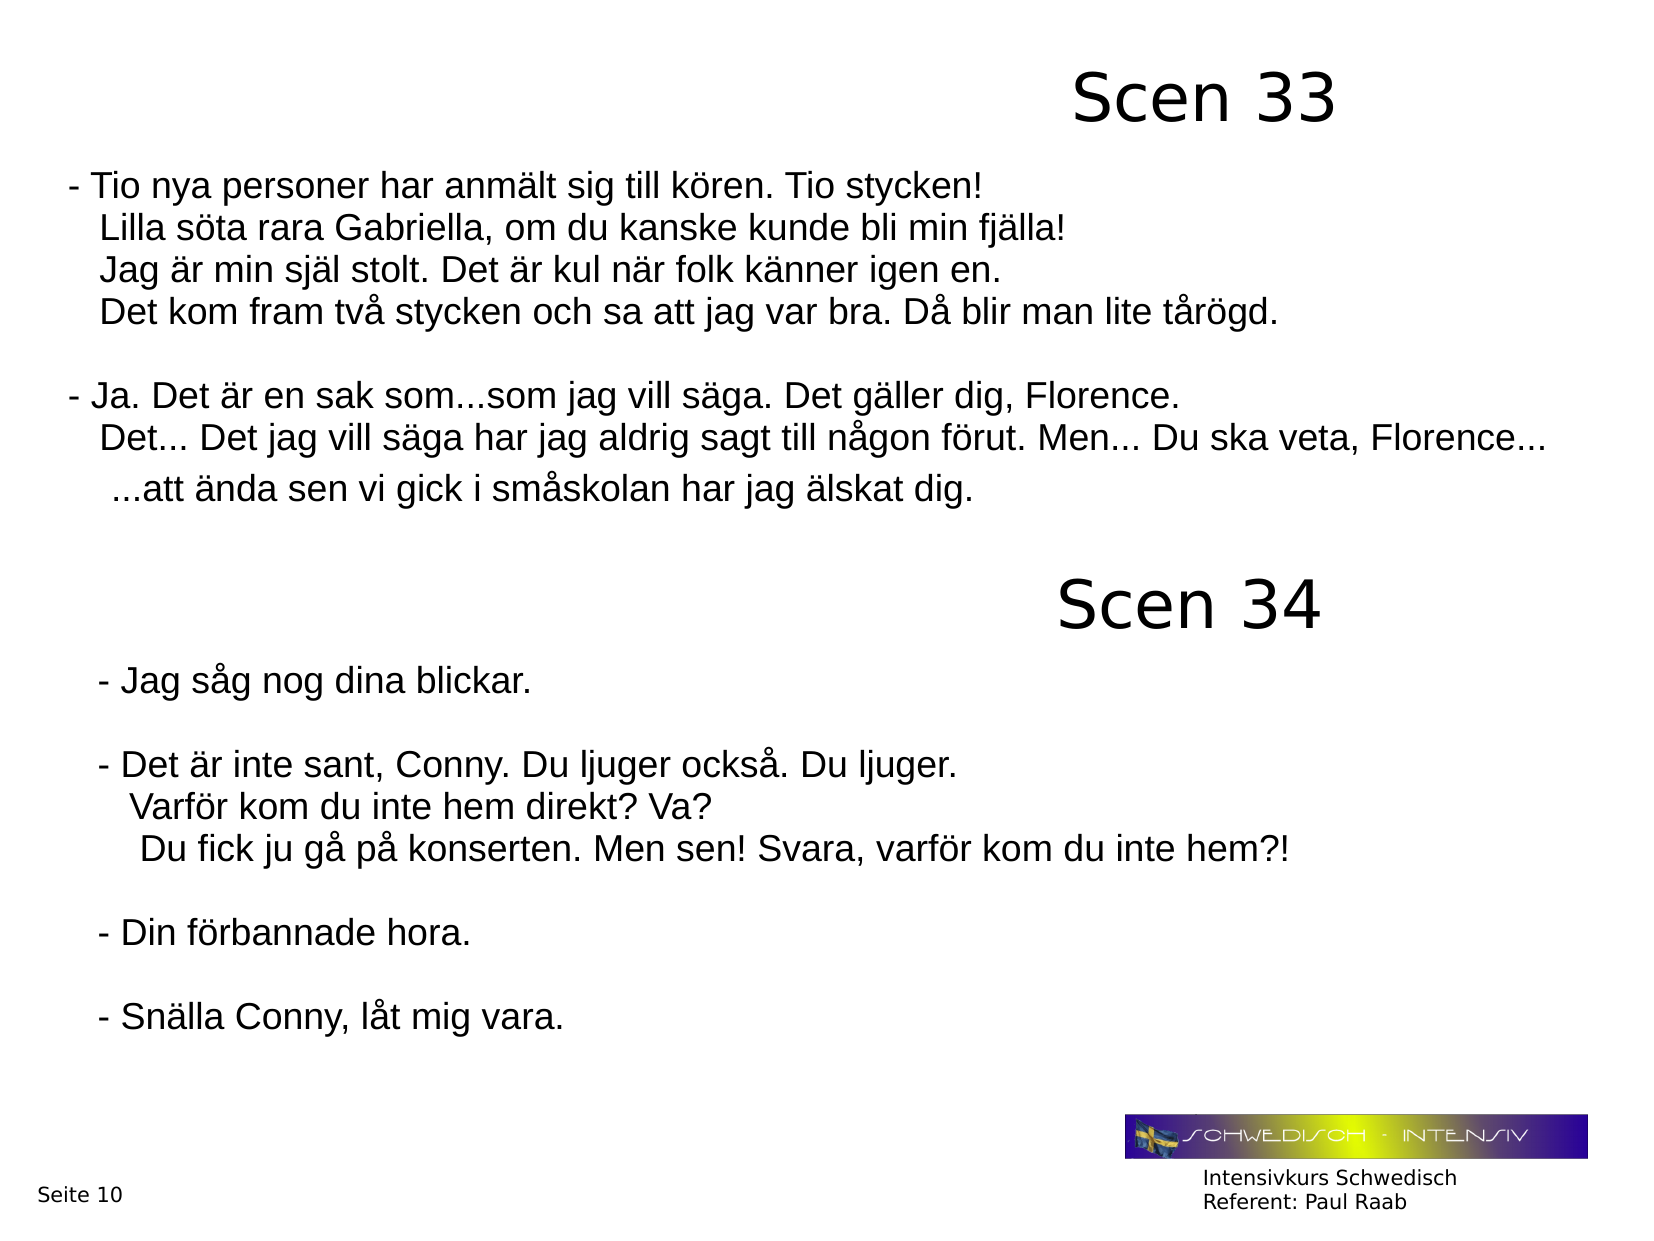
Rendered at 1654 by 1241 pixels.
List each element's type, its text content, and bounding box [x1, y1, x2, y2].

picture [1125, 1114, 1588, 1159]
text_box Scen 34 [1019, 559, 1355, 652]
text_box Scen 33 [1035, 52, 1370, 145]
text_box ...att ända sen vi gick i småskolan har jag älskat dig. [96, 460, 1311, 560]
text_box - Jag såg nog dina blickar. - Det är inte sant, Conny. Du ljuger också. Du ljuger. Varför kom du inte hem direkt? Va? Du fick ju gå på konserten. Men sen! Svara, varför kom du inte hem?! - Din förbannade hora. - Snälla Conny, låt mig vara. [82, 652, 1311, 1045]
text_box - Tio nya personer har anmält sig till kören. Tio stycken! Lilla söta rara Gabriella, om du kanske kunde bli min fjälla! Jag är min själ stolt. Det är kul när folk känner igen en. Det kom fram två stycken och sa att jag var bra. Då blir man lite tårögd. - Ja. Det är en sak som...som jag vill säga. Det gäller dig, Florence. Det... Det jag vill säga har jag aldrig sagt till någon förut. Men... Du ska veta, Florence... [53, 156, 1595, 760]
